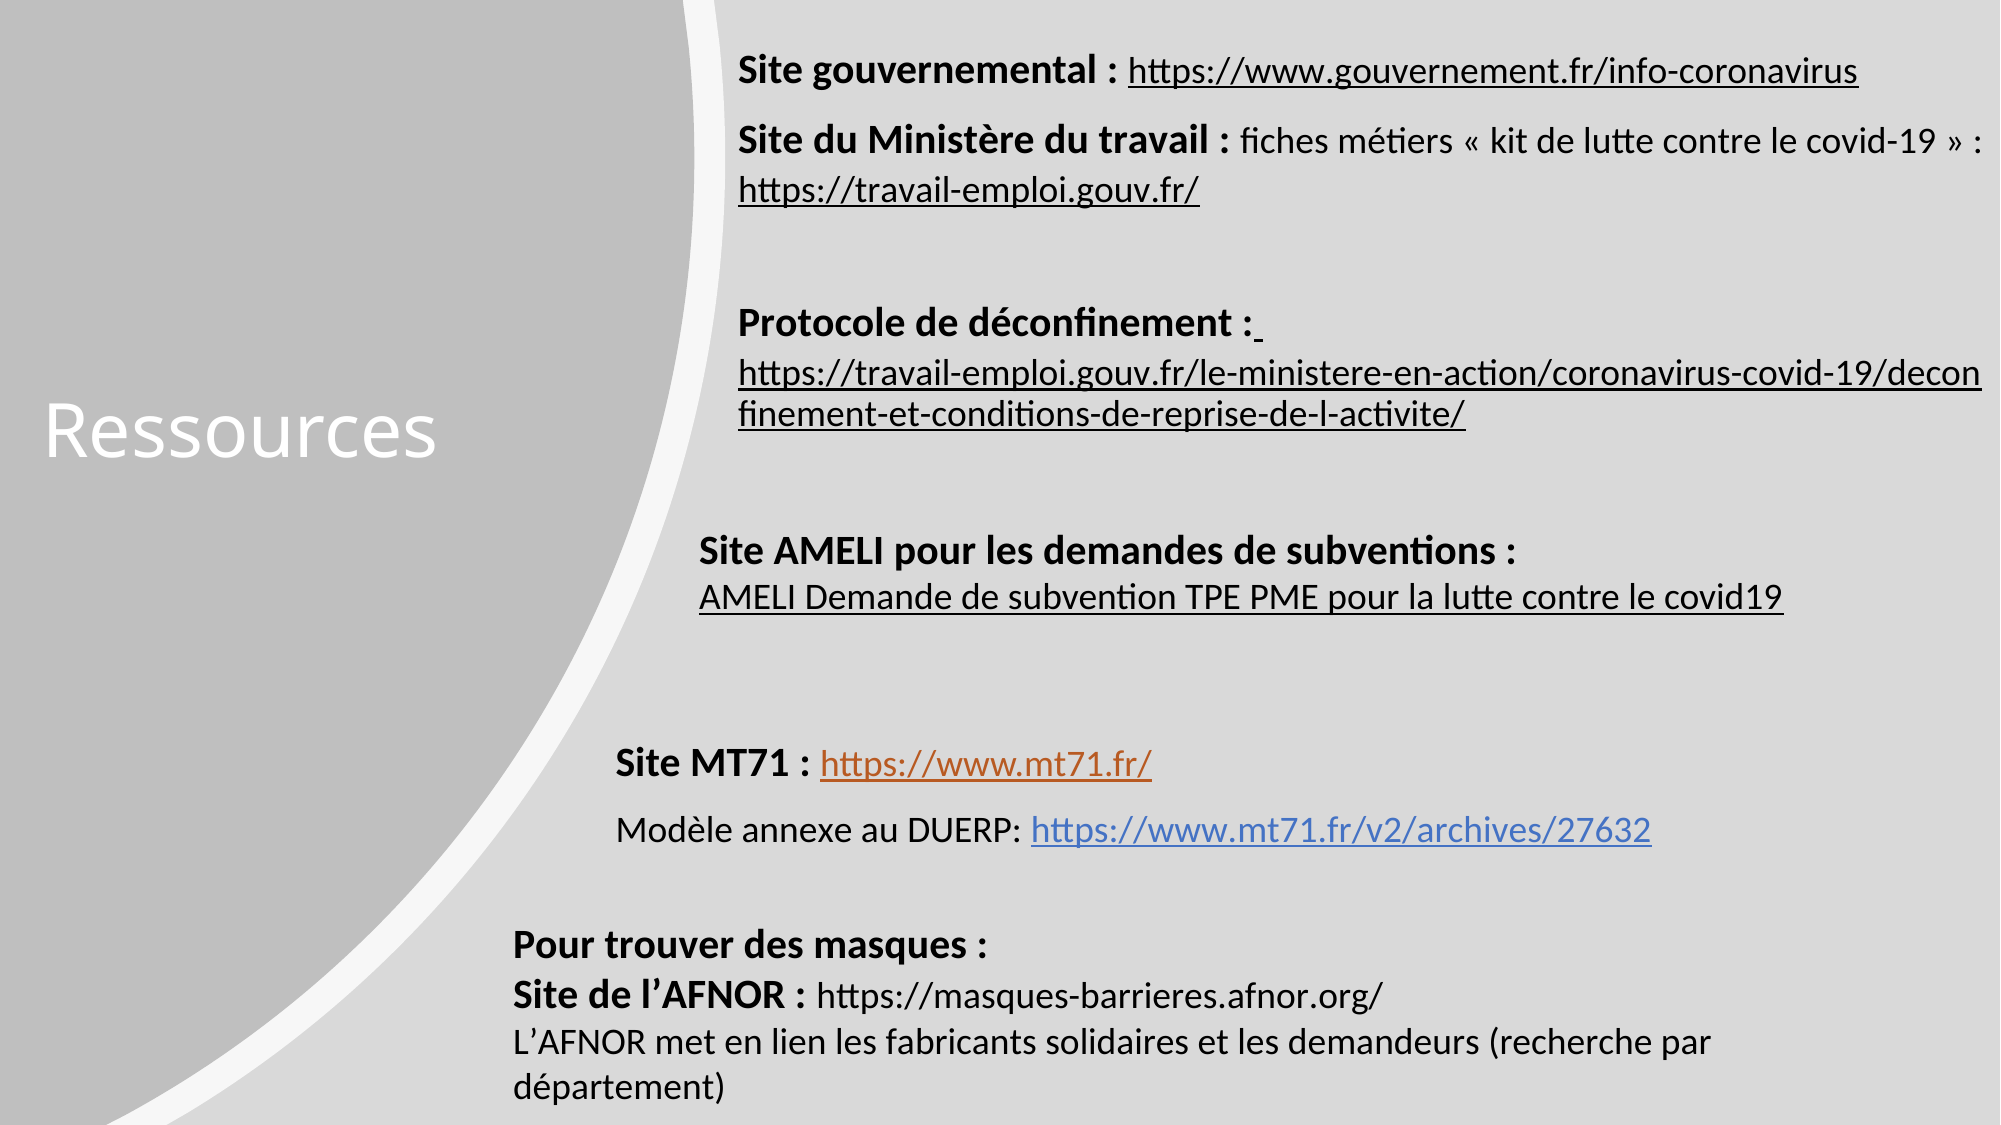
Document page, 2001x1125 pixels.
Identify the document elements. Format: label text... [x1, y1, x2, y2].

text_box Pour trouver des masques : Site de l’AFNOR : https://masques-barrieres.afnor.org/ L’AFNOR met en lien les fabricants solidaires et les demandeurs (recherche par département) [498, 909, 1903, 1117]
text_box Site gouvernemental : https://www.gouvernement.fr/info-coronavirus Site du Ministère du travail : fiches métiers « kit de lutte contre le covid-19 » : https://travail-emploi.gouv.fr/ Protocole de déconfinement : https://travail-emploi.gouv.fr/le-ministere-en-action/coronavirus-covid-19/deconfinement-et-conditions-de-reprise-de-l-activite/ [723, 31, 2000, 401]
title Ressources [27, 385, 499, 740]
text_box [1106, 410, 1115, 424]
text_box [0, 0, 2000, 1125]
text_box Site AMELI pour les demandes de subventions : AMELI Demande de subvention TPE PME pour la lutte contre le covid19 [684, 514, 1866, 672]
text_box [991, 410, 1000, 424]
text_box [1274, 410, 1283, 424]
text_box Site MT71 : https://www.mt71.fr/ Modèle annexe au DUERP: https://www.mt71.fr/v2/archives/27632 [601, 724, 1865, 857]
